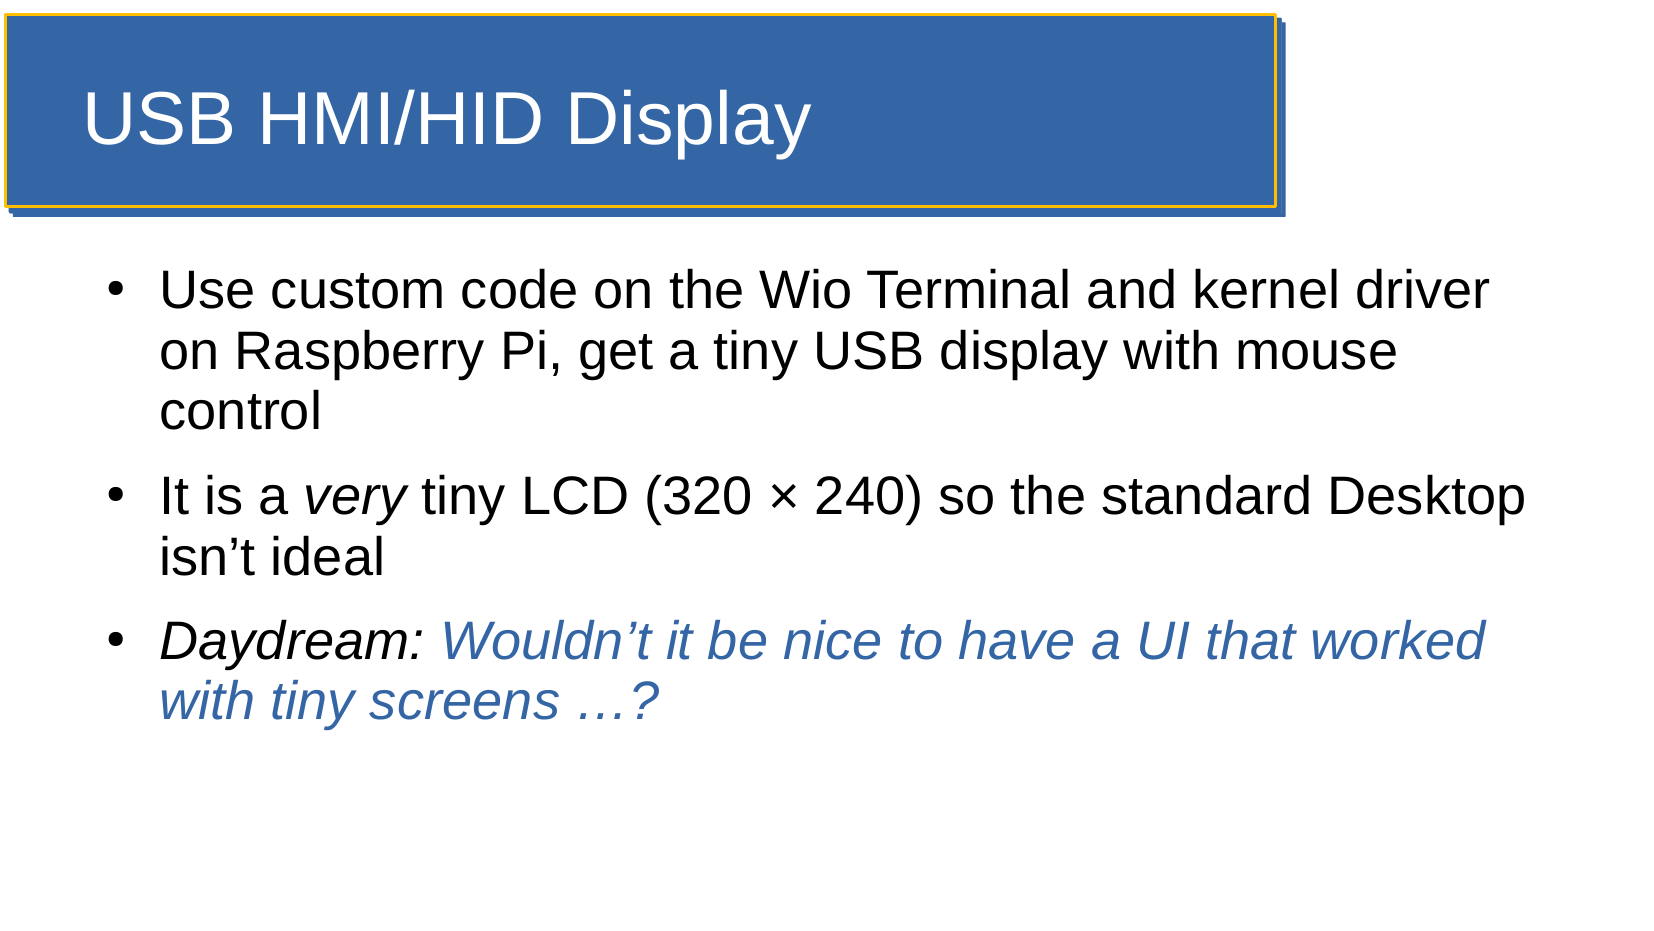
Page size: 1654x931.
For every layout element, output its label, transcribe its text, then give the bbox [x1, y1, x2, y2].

list Use custom code on the Wio Terminal and kernel driver on Raspberry Pi, get a tiny USB display with mouse control It is a very tiny LCD (320 × 240) so the standard Desktop isn’t ideal Daydream: Wouldn’t it be nice to have a UI that worked with tiny screens …? [88, 259, 1565, 821]
title USB HMI/HID Display [82, 44, 1235, 192]
